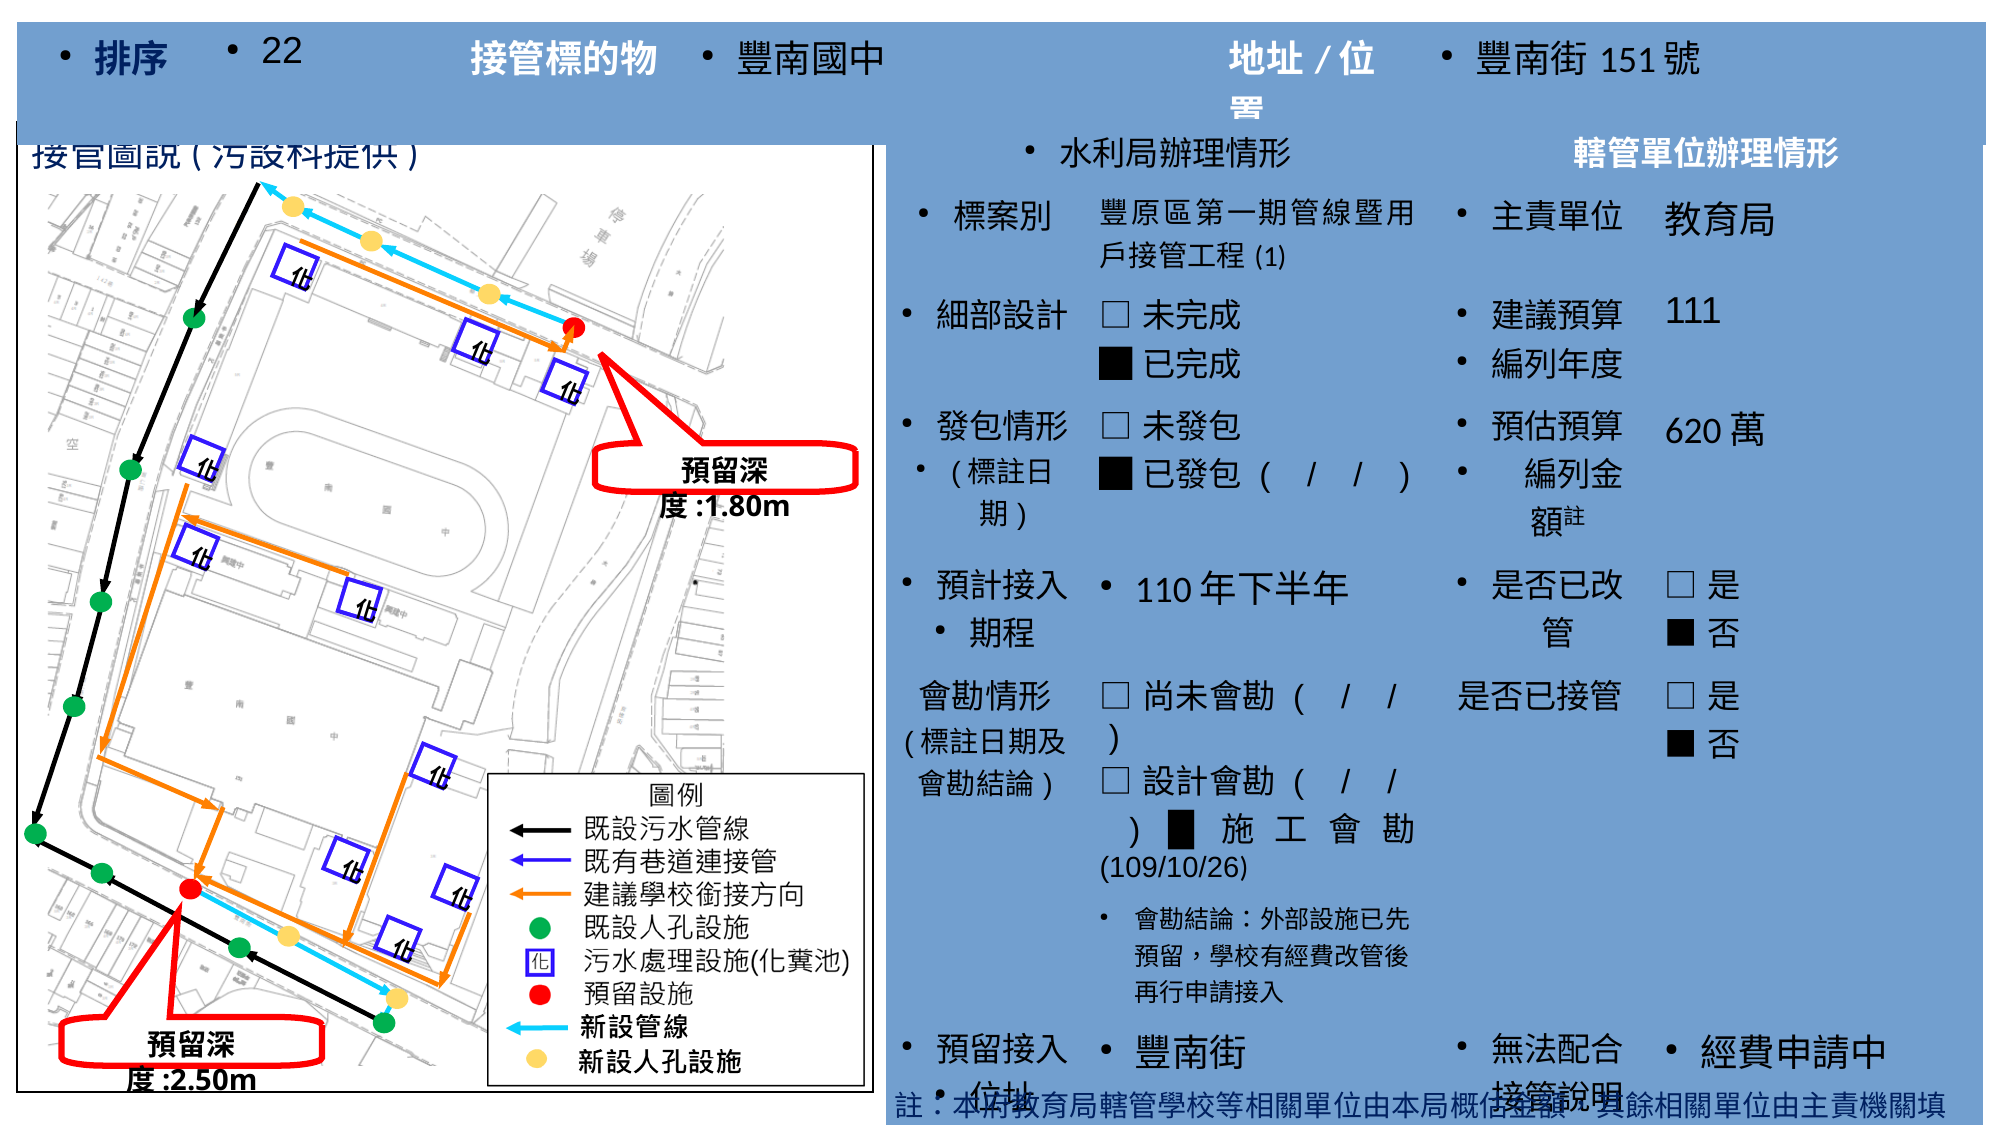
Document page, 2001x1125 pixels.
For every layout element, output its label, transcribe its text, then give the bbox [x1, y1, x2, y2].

text_box [271, 243, 319, 285]
table_cell □是 ■否 [1650, 663, 1983, 1016]
text_box [451, 317, 500, 359]
text_box [373, 1013, 395, 1033]
text_box [171, 523, 220, 565]
table_cell 是否已改管 [1430, 552, 1650, 663]
table_header 轄管單位辦理情形 [1430, 119, 1983, 182]
table_cell □是 ■否 [1650, 552, 1983, 663]
table_cell 預估預算 編列金額註 [1430, 393, 1650, 552]
text_box [409, 742, 457, 784]
table_cell 豐南街 [1085, 1016, 1430, 1080]
text_box [563, 318, 585, 337]
table_header 水利局辦理情形 [886, 119, 1430, 182]
text_box [177, 435, 226, 477]
table_header 22 [211, 22, 442, 145]
text_box 化 [482, 351, 487, 360]
picture [43, 194, 250, 786]
text_box 預留深度:1.80m [594, 353, 856, 492]
text_box [91, 863, 113, 883]
table_cell 豐原區第一期管線暨用戶接管工程(1) [1085, 182, 1430, 282]
text_box 接管圖說(污設科提供) [112, 145, 138, 165]
text_box 接管圖說(污設科提供) [130, 1066, 487, 1092]
text_box [359, 615, 366, 621]
text_box [431, 863, 480, 905]
table_cell 110年下半年 [1085, 552, 1430, 663]
table_header 排序 [17, 22, 211, 145]
text_box 化 [202, 557, 207, 566]
text_box [479, 284, 500, 304]
table_cell 是否已接管 [1430, 663, 1650, 1016]
text_box [322, 836, 370, 878]
text_box [361, 231, 382, 251]
text_box [120, 460, 141, 480]
text_box [201, 559, 211, 568]
table_cell 經費申請中 [1650, 1120, 1983, 1125]
table_cell 豐南街 [1085, 1120, 1430, 1125]
text_box [25, 824, 46, 844]
table_cell 會勘情形 (標註日期及會勘結論) [886, 663, 1085, 1016]
table_cell □未發包 █已發包 ( / / ) [1085, 393, 1430, 552]
text_box 化 [570, 391, 576, 400]
text_box 化 [176, 528, 215, 564]
text_box [336, 577, 383, 618]
table_cell 預計接入 期程 [886, 552, 1085, 663]
text_box [229, 938, 250, 958]
text_box [180, 879, 201, 899]
table_cell 發包情形 (標註日期) [886, 393, 1085, 552]
table_cell 主責單位 [1430, 182, 1650, 282]
text_box 化 [457, 323, 495, 358]
table_cell 建議預算 編列年度 [1430, 282, 1650, 393]
text_box 預留深度:2.50m [61, 911, 323, 1066]
table_cell 無法配合接管說明 [1430, 1120, 1650, 1125]
text_box [199, 474, 212, 483]
table_cell 教育局 [1650, 182, 1983, 282]
text_box [403, 951, 413, 960]
text_box [540, 358, 589, 400]
table_cell □尚未會勘 ( / / ) □設計會勘 ( / / ) █施工會勘 (109/10/26) [1085, 663, 1430, 892]
table_cell □未完成 █已完成 [1085, 282, 1430, 393]
text_box [366, 610, 376, 619]
text_box 化 [461, 897, 467, 906]
table_cell 標案別 [886, 182, 1085, 282]
table_cell 經費申請中 [1650, 1016, 1983, 1080]
table_cell 620萬 [1650, 393, 1983, 552]
text_box [352, 872, 361, 881]
text_box 化 [414, 747, 452, 783]
text_box [278, 926, 299, 946]
text_box 化 [207, 468, 213, 477]
text_box 化 [404, 949, 409, 958]
table_cell 會勘結論：外部設施已先預留，學校有經費改管後再行申請接入 [1085, 892, 1430, 1016]
text_box 化 [379, 920, 417, 955]
text_box 化 [341, 582, 378, 616]
table_cell 預留接入 位址 [886, 1120, 1085, 1125]
picture [43, 847, 174, 1066]
text_box 化 [545, 363, 584, 398]
text_box [461, 899, 471, 908]
text_box [301, 279, 310, 288]
text_box [481, 353, 491, 362]
table_header 地址/位置 [1214, 22, 1426, 119]
table_header 接管標的物 [442, 22, 686, 145]
text_box [439, 778, 448, 787]
table_header 豐南街151號 [1426, 22, 1986, 145]
text_box [453, 903, 462, 910]
table_cell 無法配合接管說明 [1430, 1016, 1650, 1080]
text_box 化 [436, 869, 474, 904]
text_box [386, 989, 408, 1008]
text_box [207, 470, 217, 479]
picture [43, 194, 867, 1094]
text_box [282, 197, 304, 216]
text_box 化 [276, 248, 314, 284]
text_box 化 [182, 440, 221, 475]
text_box [373, 915, 422, 957]
table_cell 預留接入 位址 [886, 1016, 1085, 1080]
text_box [64, 697, 85, 716]
text_box [183, 308, 205, 328]
text_box 化 [327, 841, 365, 877]
table_cell 111 [1650, 282, 1983, 393]
text_box 化 [367, 609, 372, 618]
text_box [570, 393, 580, 402]
text_box [90, 592, 112, 612]
text_box [562, 397, 575, 406]
text_box 註：本府教育局轄管學校等相關單位由本局概估金額，其餘相關單位由主責機關填寫 [879, 1080, 1991, 1120]
text_box 接管圖說(污設科提供) [17, 145, 873, 1092]
table_header 豐南國中 [686, 22, 1214, 145]
table_cell 細部設計 [886, 282, 1085, 393]
